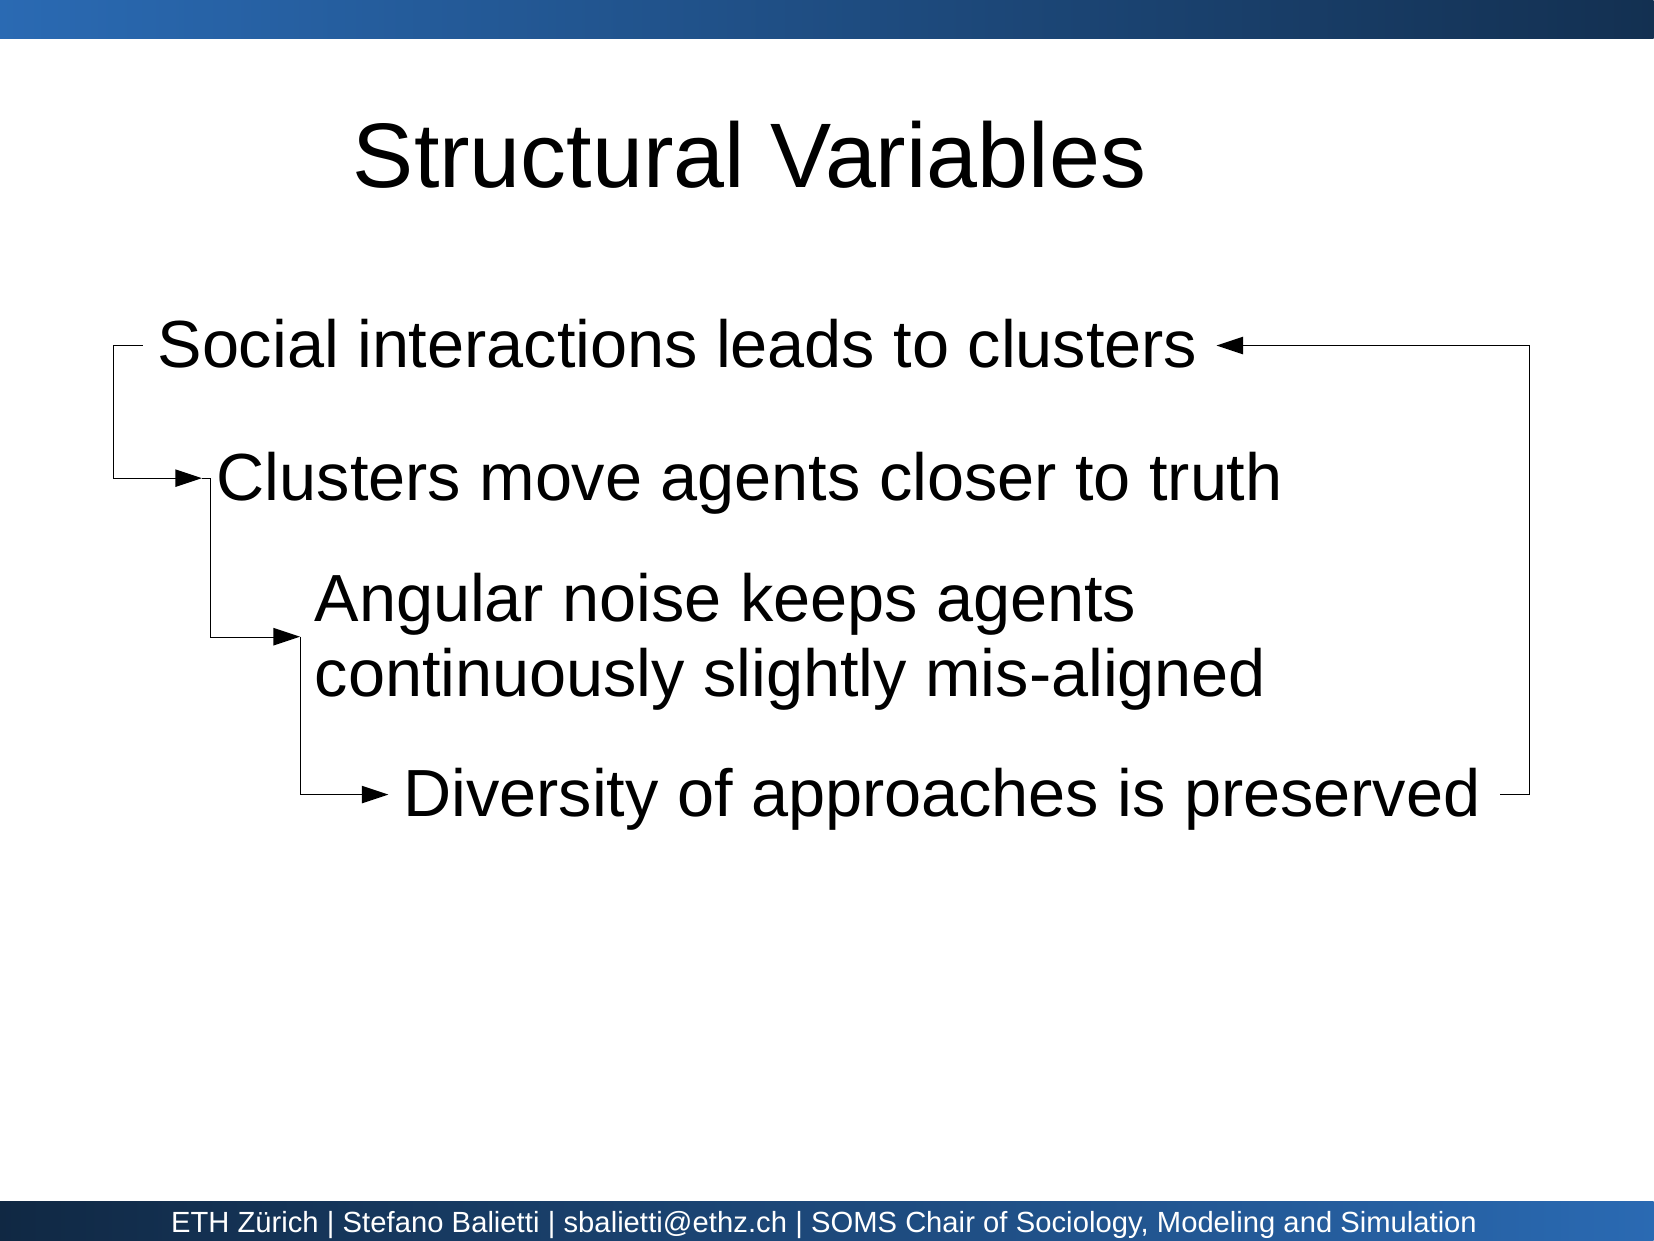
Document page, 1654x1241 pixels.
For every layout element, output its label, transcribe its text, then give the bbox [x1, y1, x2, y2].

text_box Clusters move agents closer to truth [201, 433, 1302, 523]
text_box Diversity of approaches is preserved [388, 750, 1501, 840]
text_box Social interactions leads to clusters [142, 300, 1217, 391]
title Structural Variables [0, 105, 1501, 208]
text_box Angular noise keeps agents continuously slightly mis-aligned [300, 555, 1285, 719]
